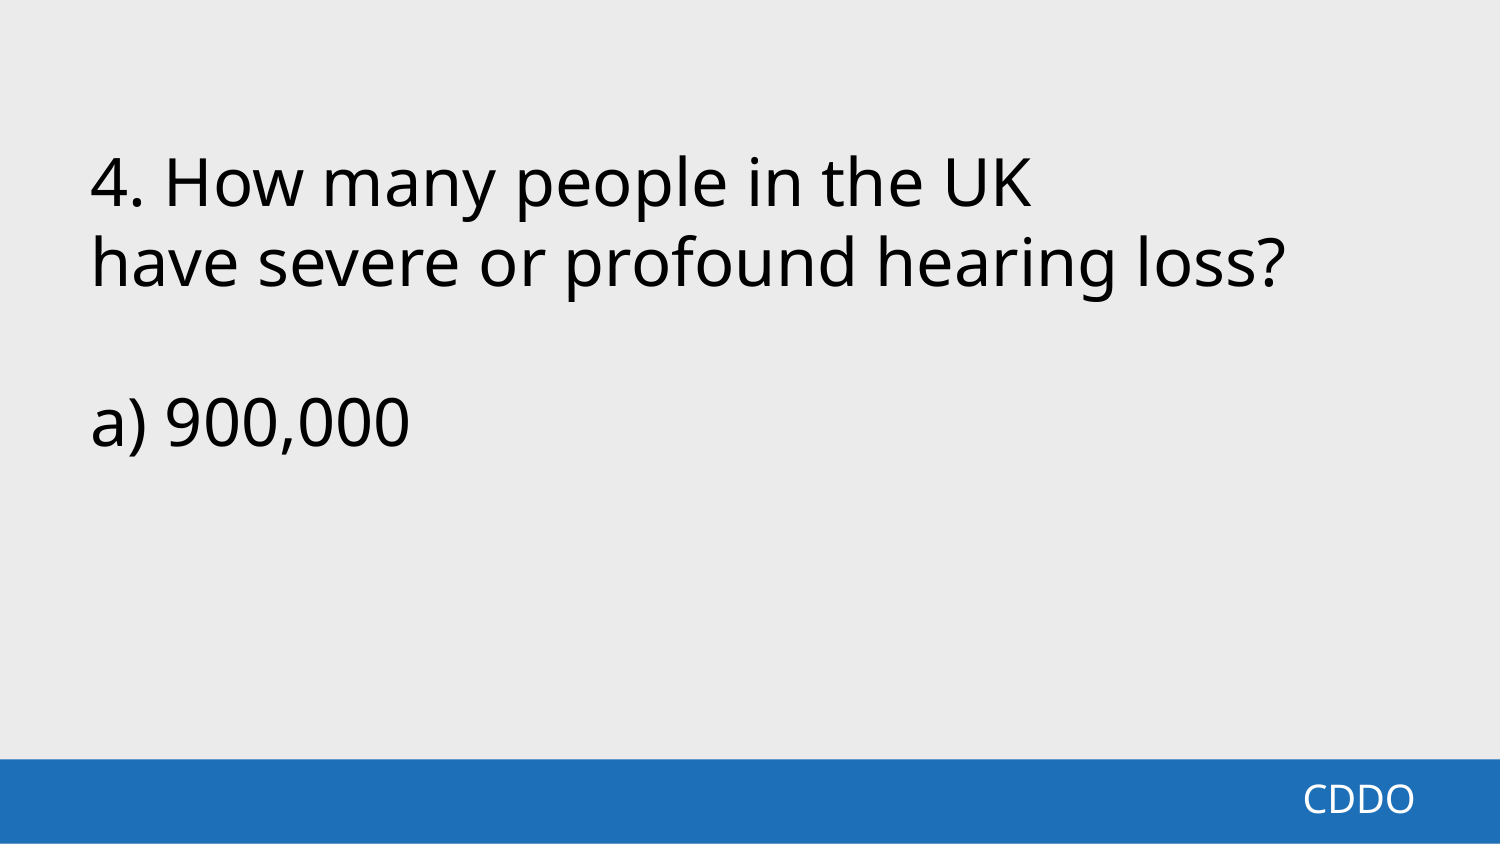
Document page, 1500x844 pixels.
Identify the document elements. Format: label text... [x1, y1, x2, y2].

text_box 4. How many people in the UK have severe or profound hearing loss? a) 900,000 [87, 0, 1416, 760]
